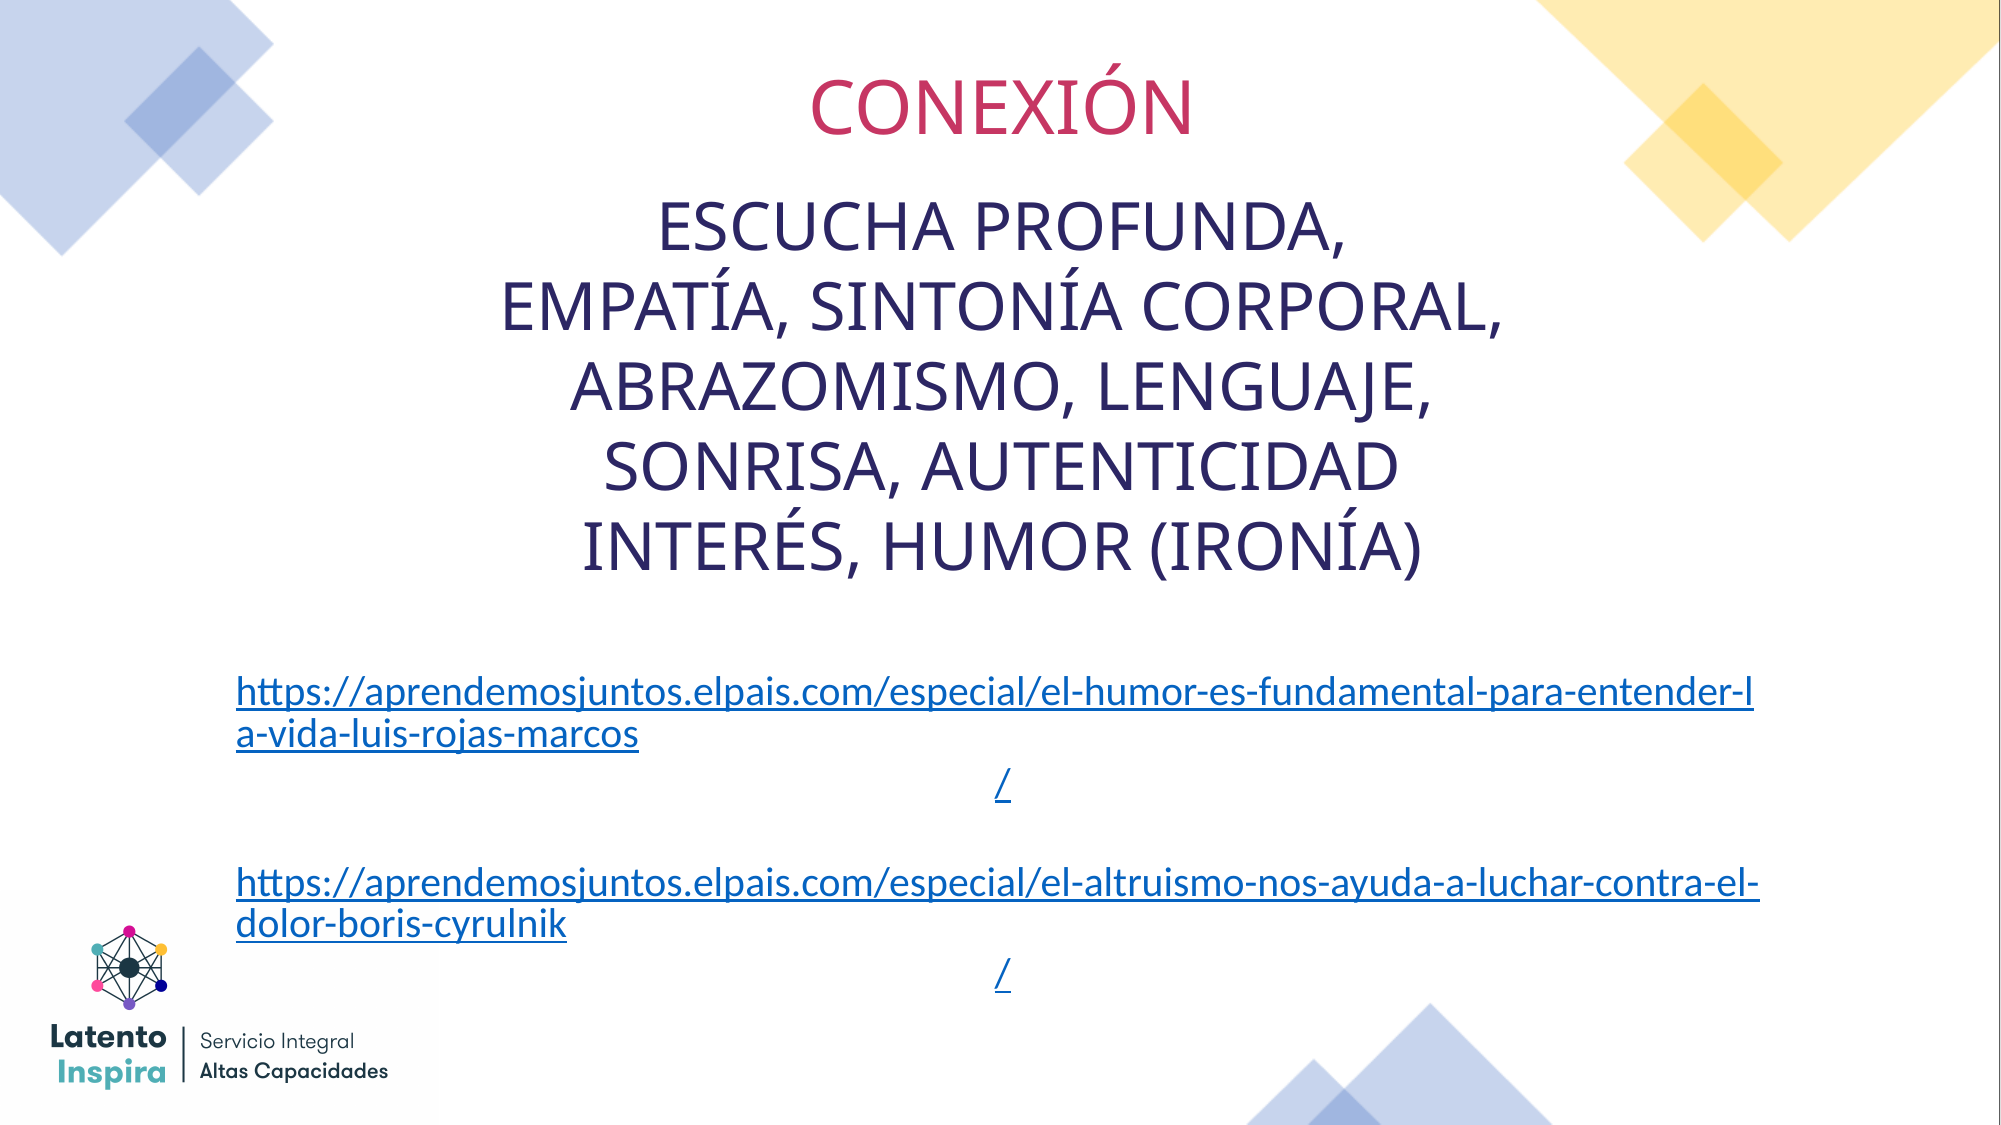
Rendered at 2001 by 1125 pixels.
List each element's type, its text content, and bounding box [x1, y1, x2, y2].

text_box CONEXIÓN ESCUCHA PROFUNDA, EMPATÍA, SINTONÍA CORPORAL, ABRAZOMISMO, LENGUAJE, SONRISA, AUTENTICIDAD INTERÉS, HUMOR (IRONÍA) https://aprendemosjuntos.elpais.com/especial/el-humor-es-fundamental-para-entender-la-vida-luis-rojas-marcos/ https://aprendemosjuntos.elpais.com/especial/el-altruismo-nos-ayuda-a-luchar-contra-el-dolor-boris-cyrulnik/ [220, 51, 1785, 921]
picture [0, 0, 2001, 1125]
